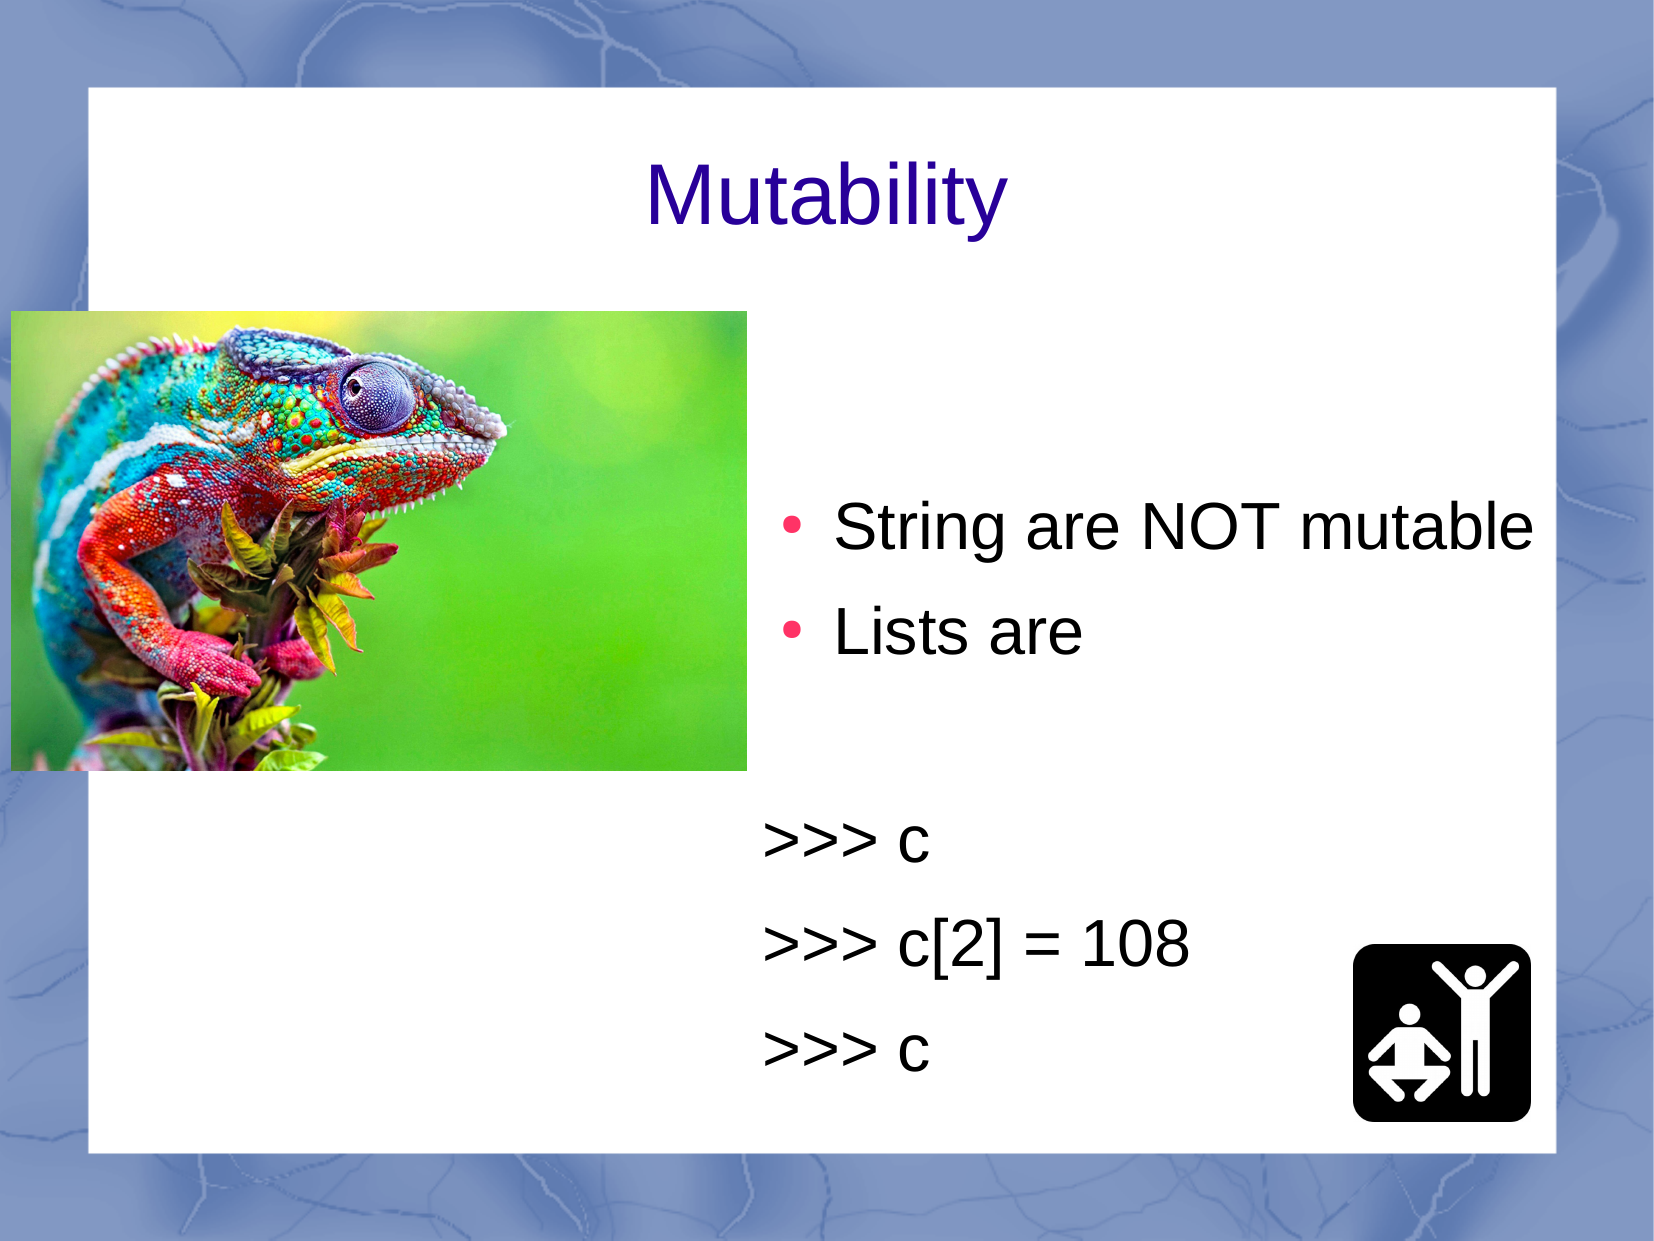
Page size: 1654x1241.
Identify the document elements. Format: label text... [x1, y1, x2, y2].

list String are NOT mutable Lists are >>> c >>> c[2] = 108 >>> c [762, 489, 1591, 1209]
title Mutability [118, 90, 1536, 298]
picture [0, 0, 1654, 1241]
